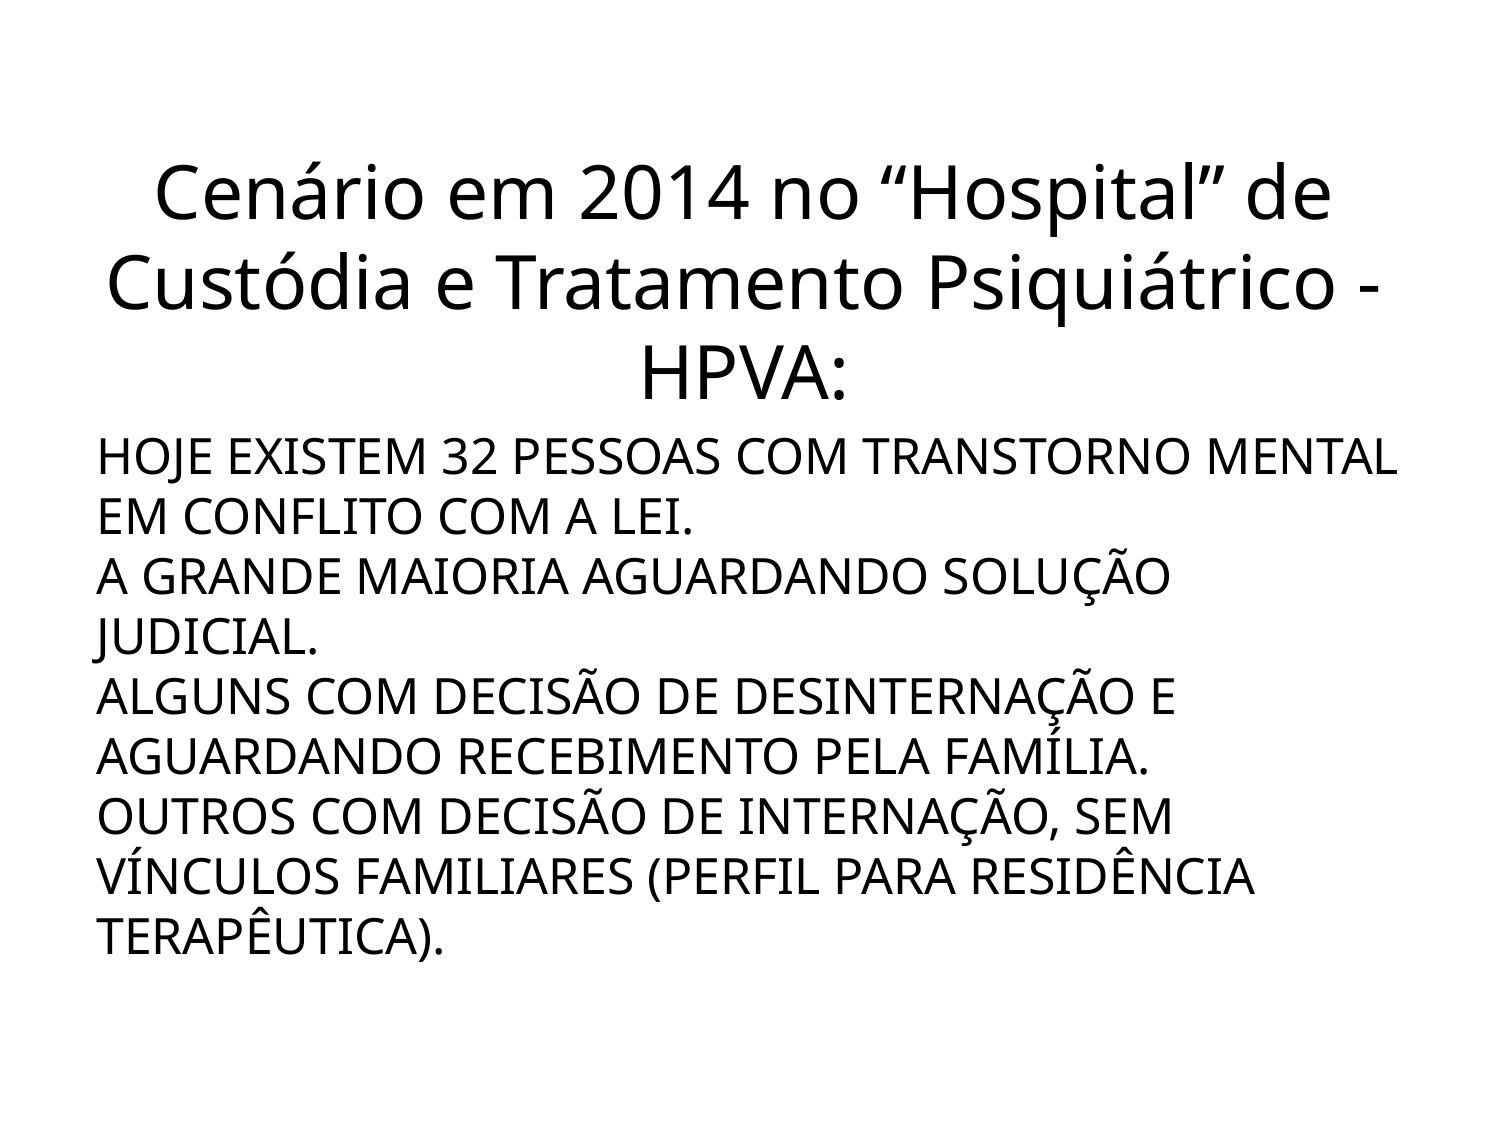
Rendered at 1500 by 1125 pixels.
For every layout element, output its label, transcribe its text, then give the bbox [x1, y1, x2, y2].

subtitle HOJE EXISTEM 32 PESSOAS COM TRANSTORNO MENTAL EM CONFLITO COM A LEI. A GRANDE MAIORIA AGUARDANDO SOLUÇÃO JUDICIAL. ALGUNS COM DECISÃO DE DESINTERNAÇÃO E AGUARDANDO RECEBIMENTO PELA FAMÍLIA. OUTROS COM DECISÃO DE INTERNAÇÃO, SEM VÍNCULOS FAMILIARES (PERFIL PARA RESIDÊNCIA TERAPÊUTICA). [81, 416, 1417, 1059]
title Cenário em 2014 no “Hospital” de Custódia e Tratamento Psiquiátrico - HPVA: [64, 137, 1424, 379]
